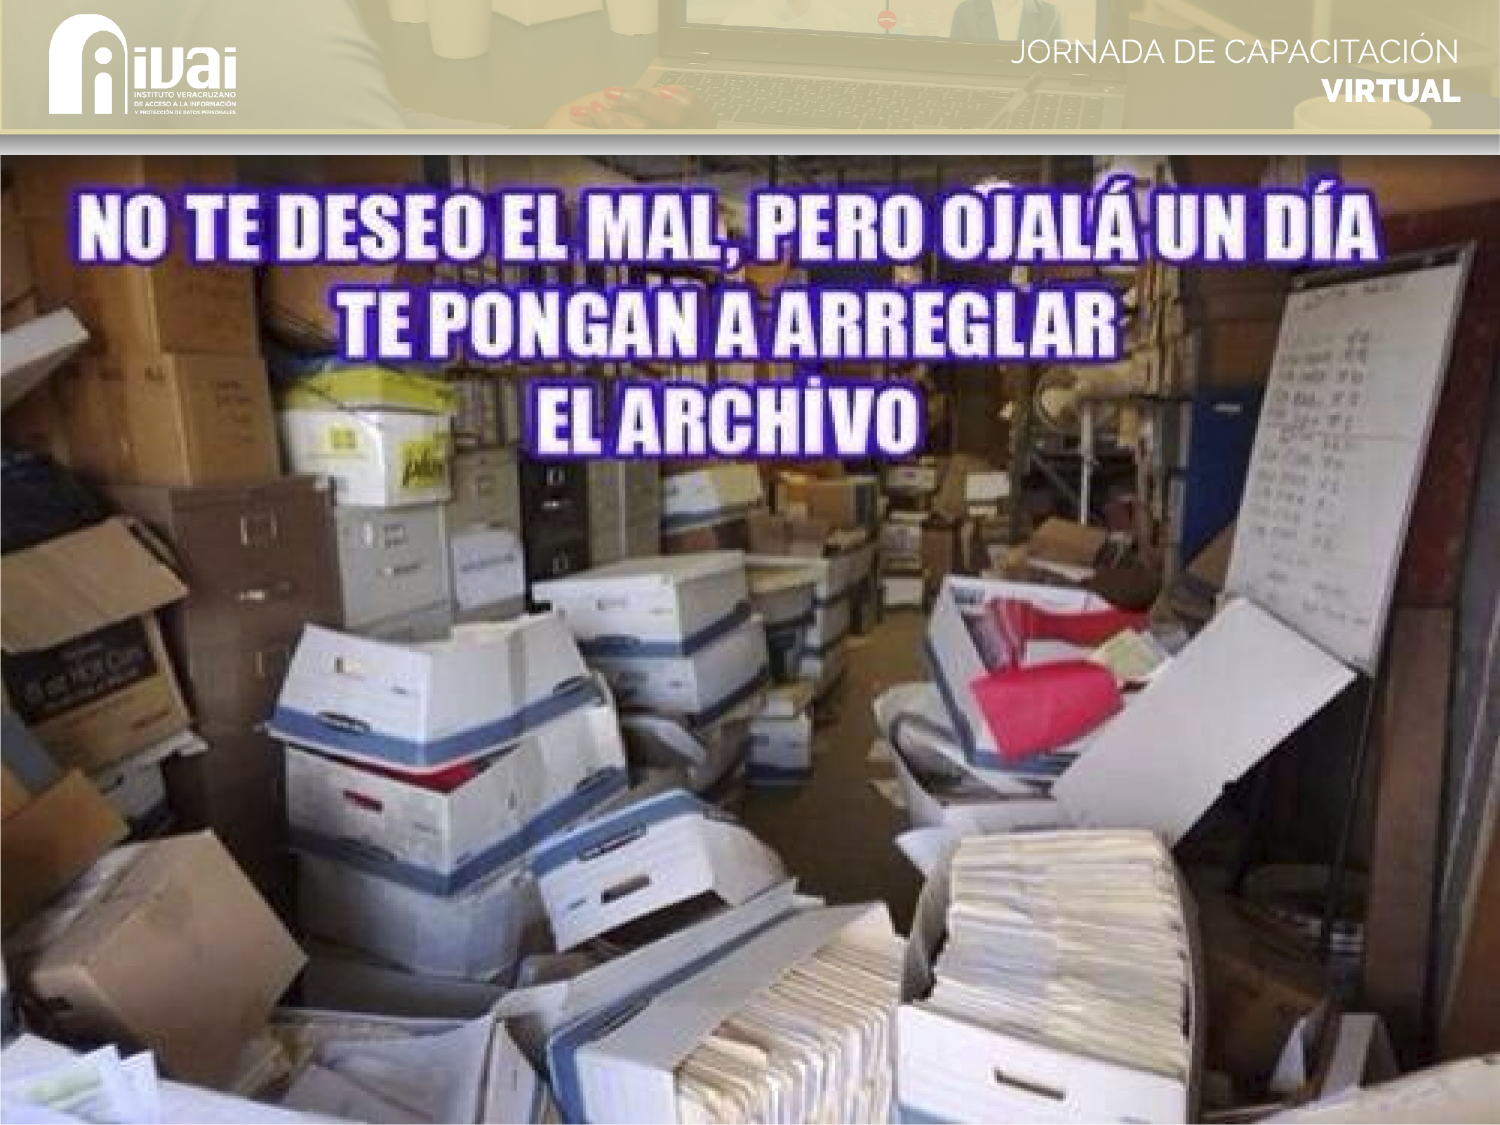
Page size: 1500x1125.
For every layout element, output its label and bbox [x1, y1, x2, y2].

picture [0, 155, 1500, 1125]
